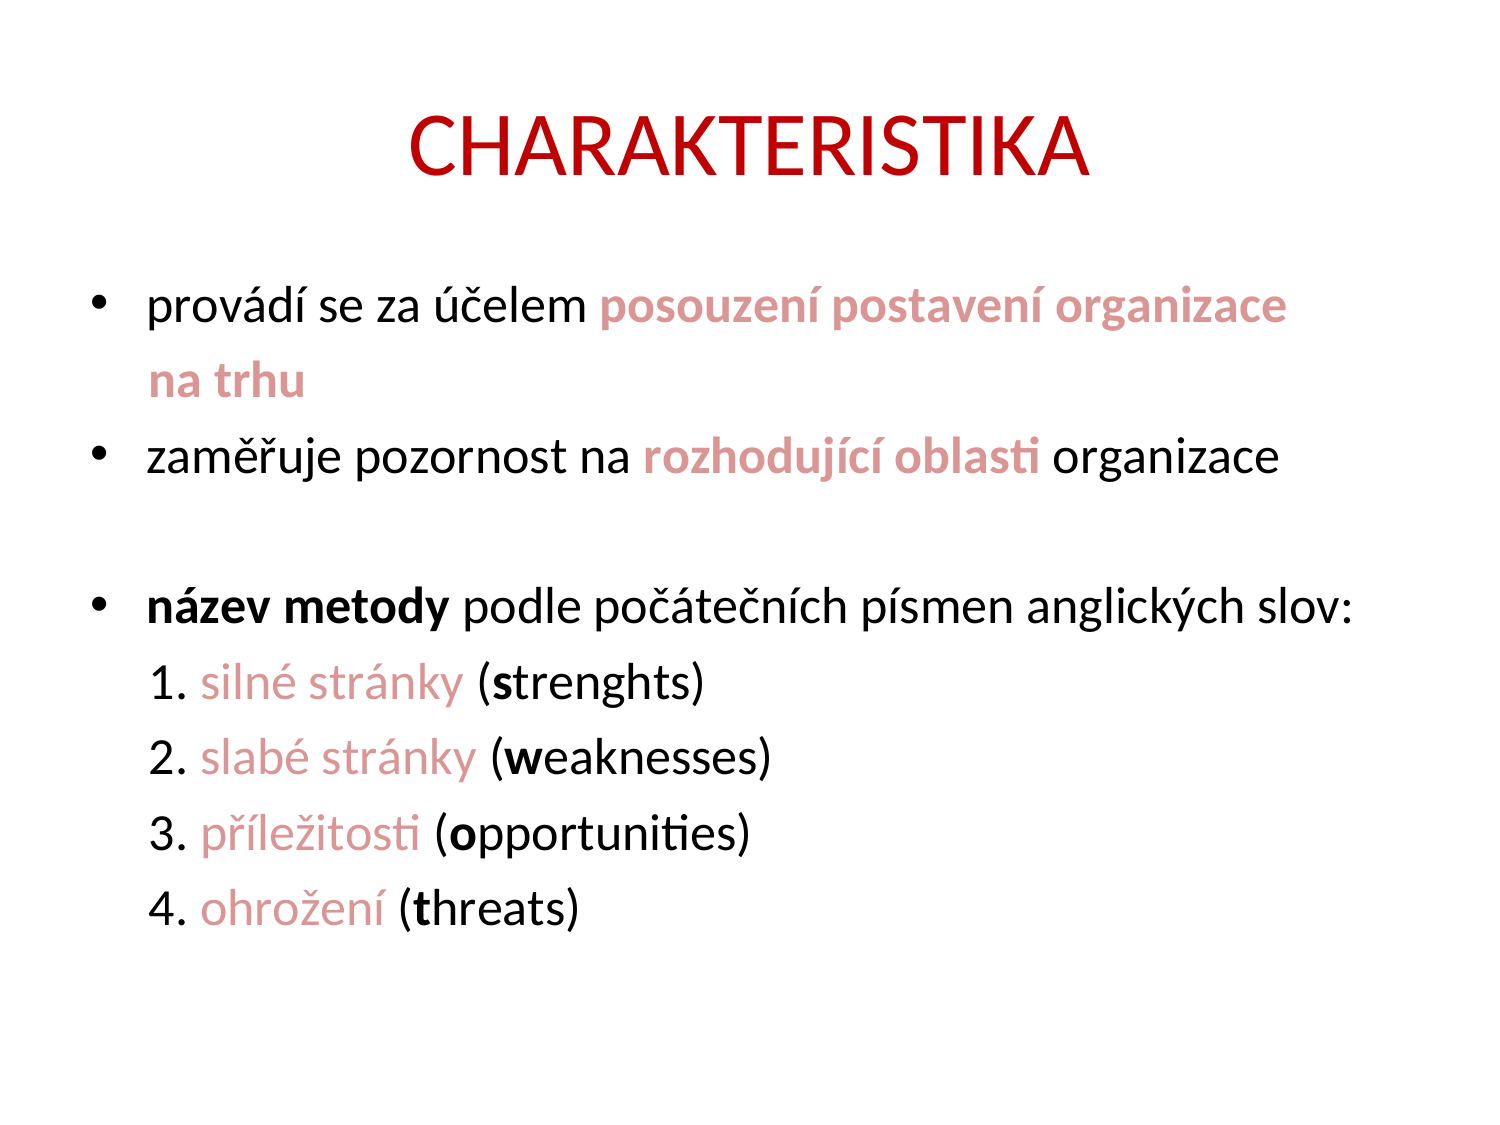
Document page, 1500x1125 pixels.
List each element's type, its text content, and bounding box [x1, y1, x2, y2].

title CHARAKTERISTIKA [75, 45, 1426, 233]
list provádí se za účelem posouzení postavení organizace na trhu zaměřuje pozornost na rozhodující oblasti organizace název metody podle počátečních písmen anglických slov: 1. silné stránky (strenghts) 2. slabé stránky (weaknesses) 3. příležitosti (opportunities) 4. ohrožení (threats) [75, 262, 1426, 1125]
